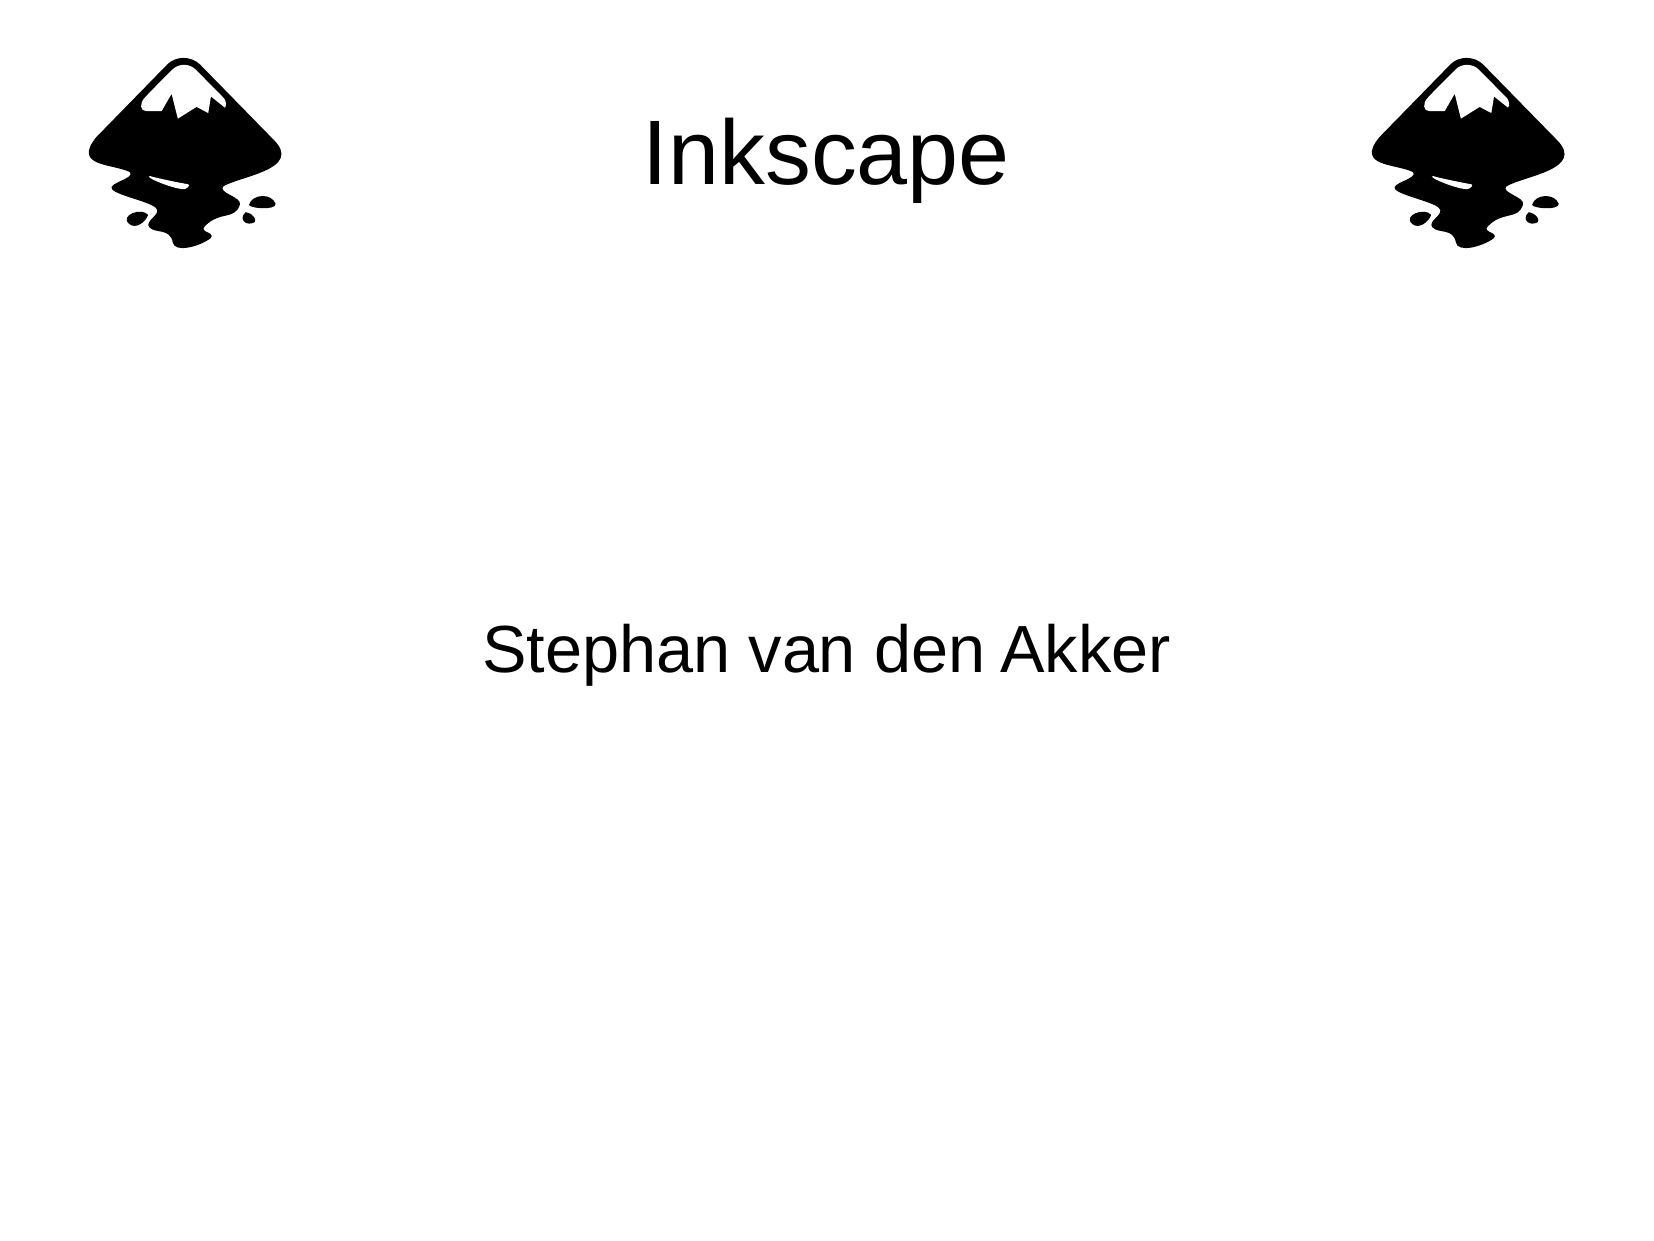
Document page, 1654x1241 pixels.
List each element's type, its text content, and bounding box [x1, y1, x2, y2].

subtitle Stephan van den Akker [82, 290, 1571, 1010]
title Inkscape [288, 49, 1363, 257]
picture [1363, 49, 1571, 257]
picture [80, 49, 288, 257]
